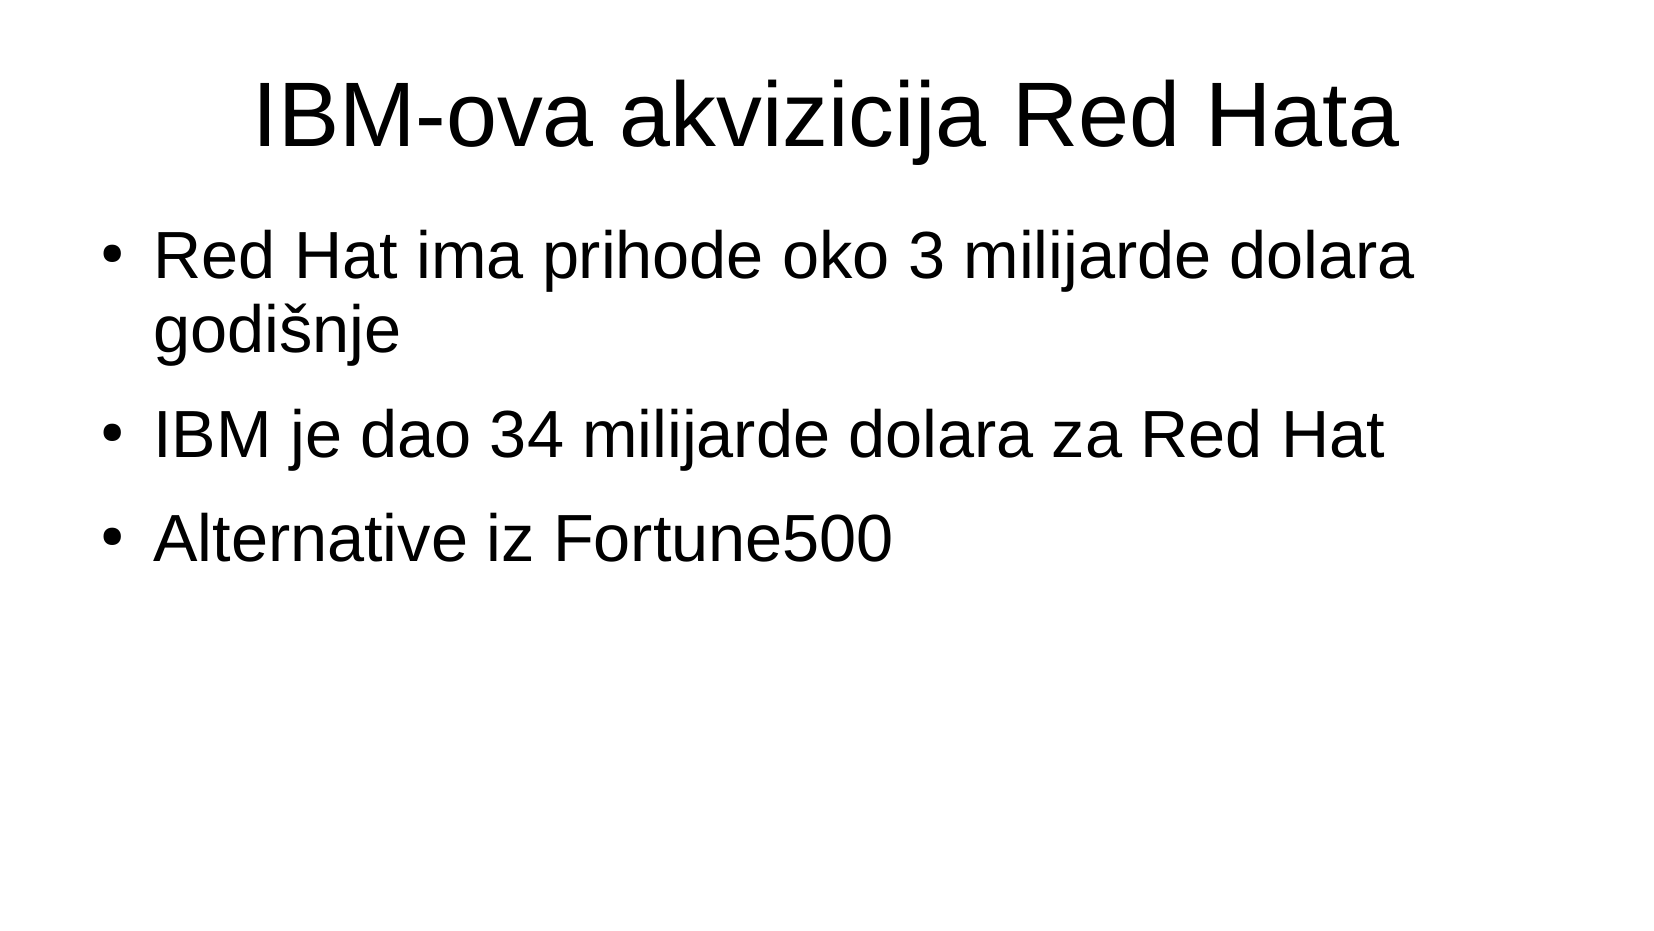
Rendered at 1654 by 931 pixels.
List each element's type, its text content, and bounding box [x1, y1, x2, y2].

list Red Hat ima prihode oko 3 milijarde dolara godišnje IBM je dao 34 milijarde dolara za Red Hat Alternative iz Fortune500 [82, 217, 1571, 758]
title IBM-ova akvizicija Red Hata [82, 37, 1571, 193]
